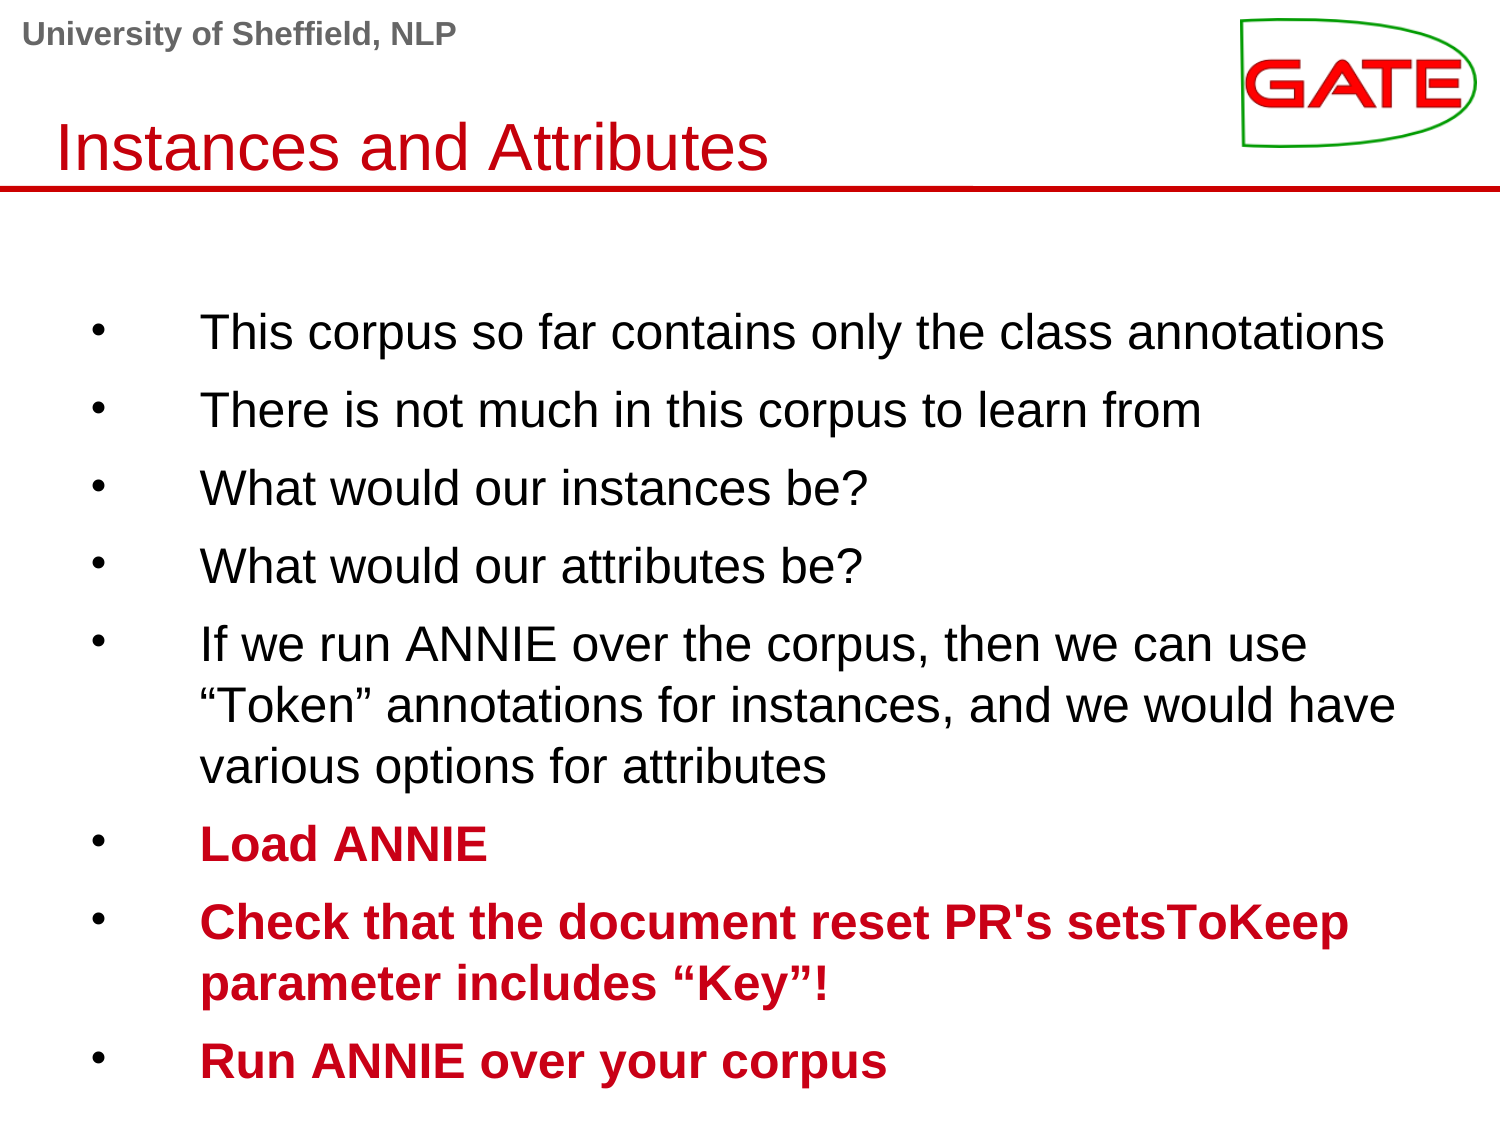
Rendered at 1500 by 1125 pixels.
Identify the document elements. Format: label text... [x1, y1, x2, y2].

title Instances and Attributes [41, 37, 1391, 254]
picture [1240, 18, 1477, 148]
list This corpus so far contains only the class annotations There is not much in this corpus to learn from What would our instances be? What would our attributes be? If we run ANNIE over the corpus, then we can use “Token” annotations for instances, and we would have various options for attributes Load ANNIE Check that the document reset PR's setsToKeep parameter includes “Key”! Run ANNIE over your corpus [75, 290, 1425, 1123]
